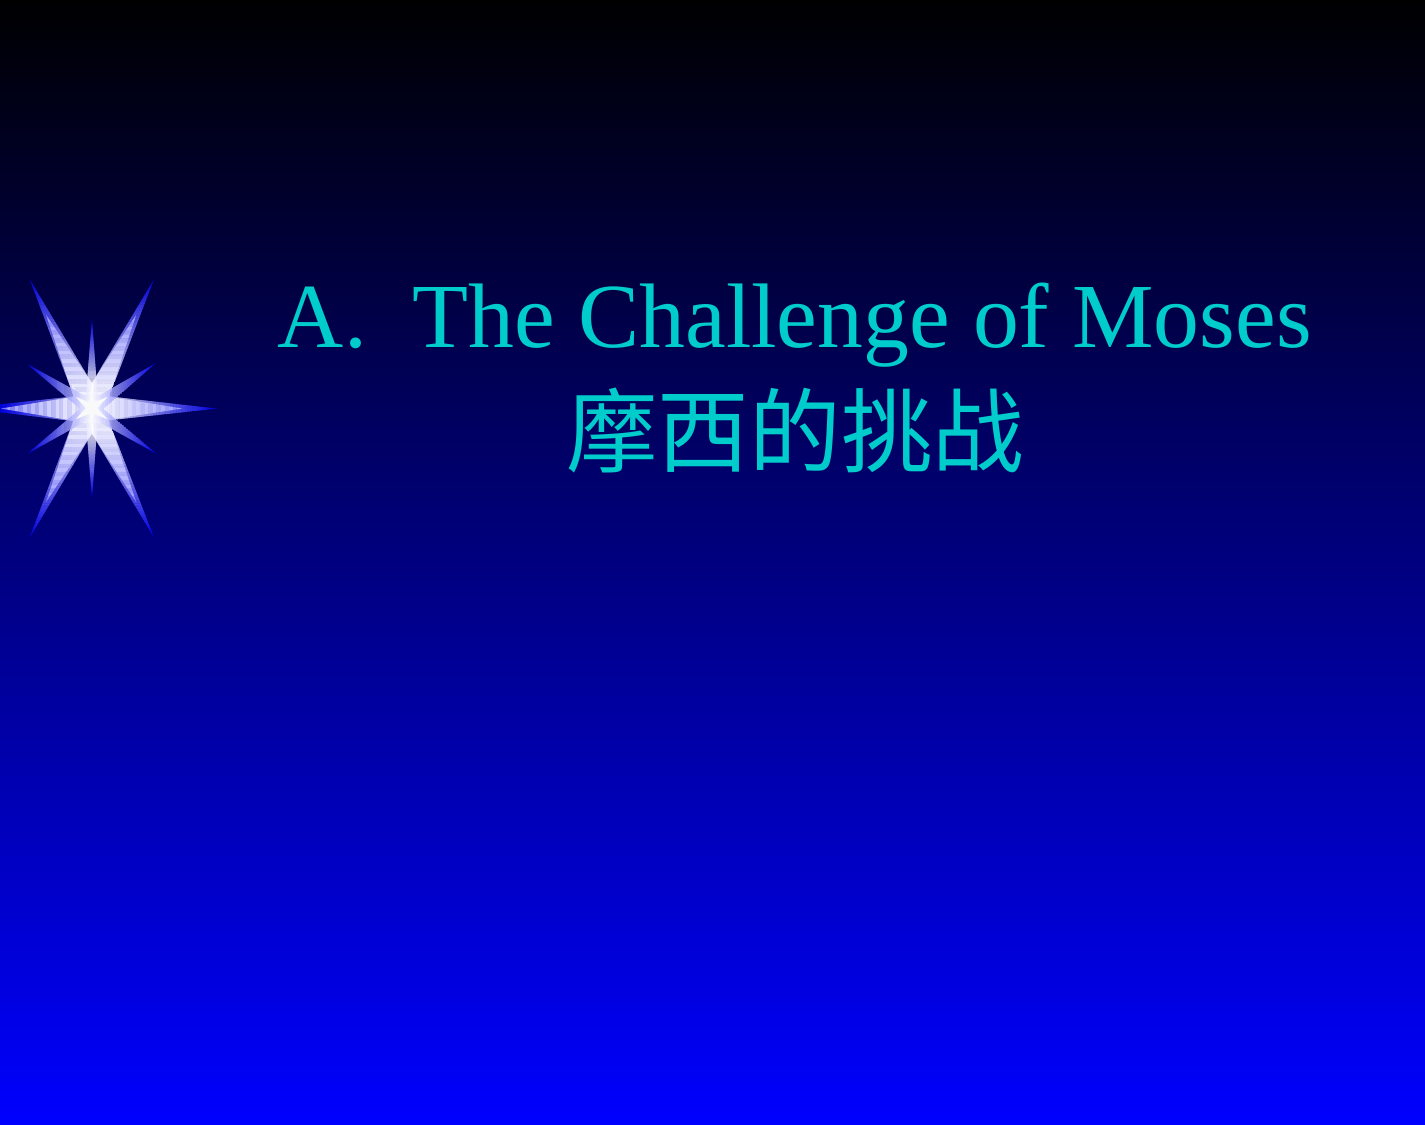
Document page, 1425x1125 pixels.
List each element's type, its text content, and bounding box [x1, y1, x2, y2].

title A. The Challenge of Moses 摩西的挑战 [190, 276, 1402, 500]
